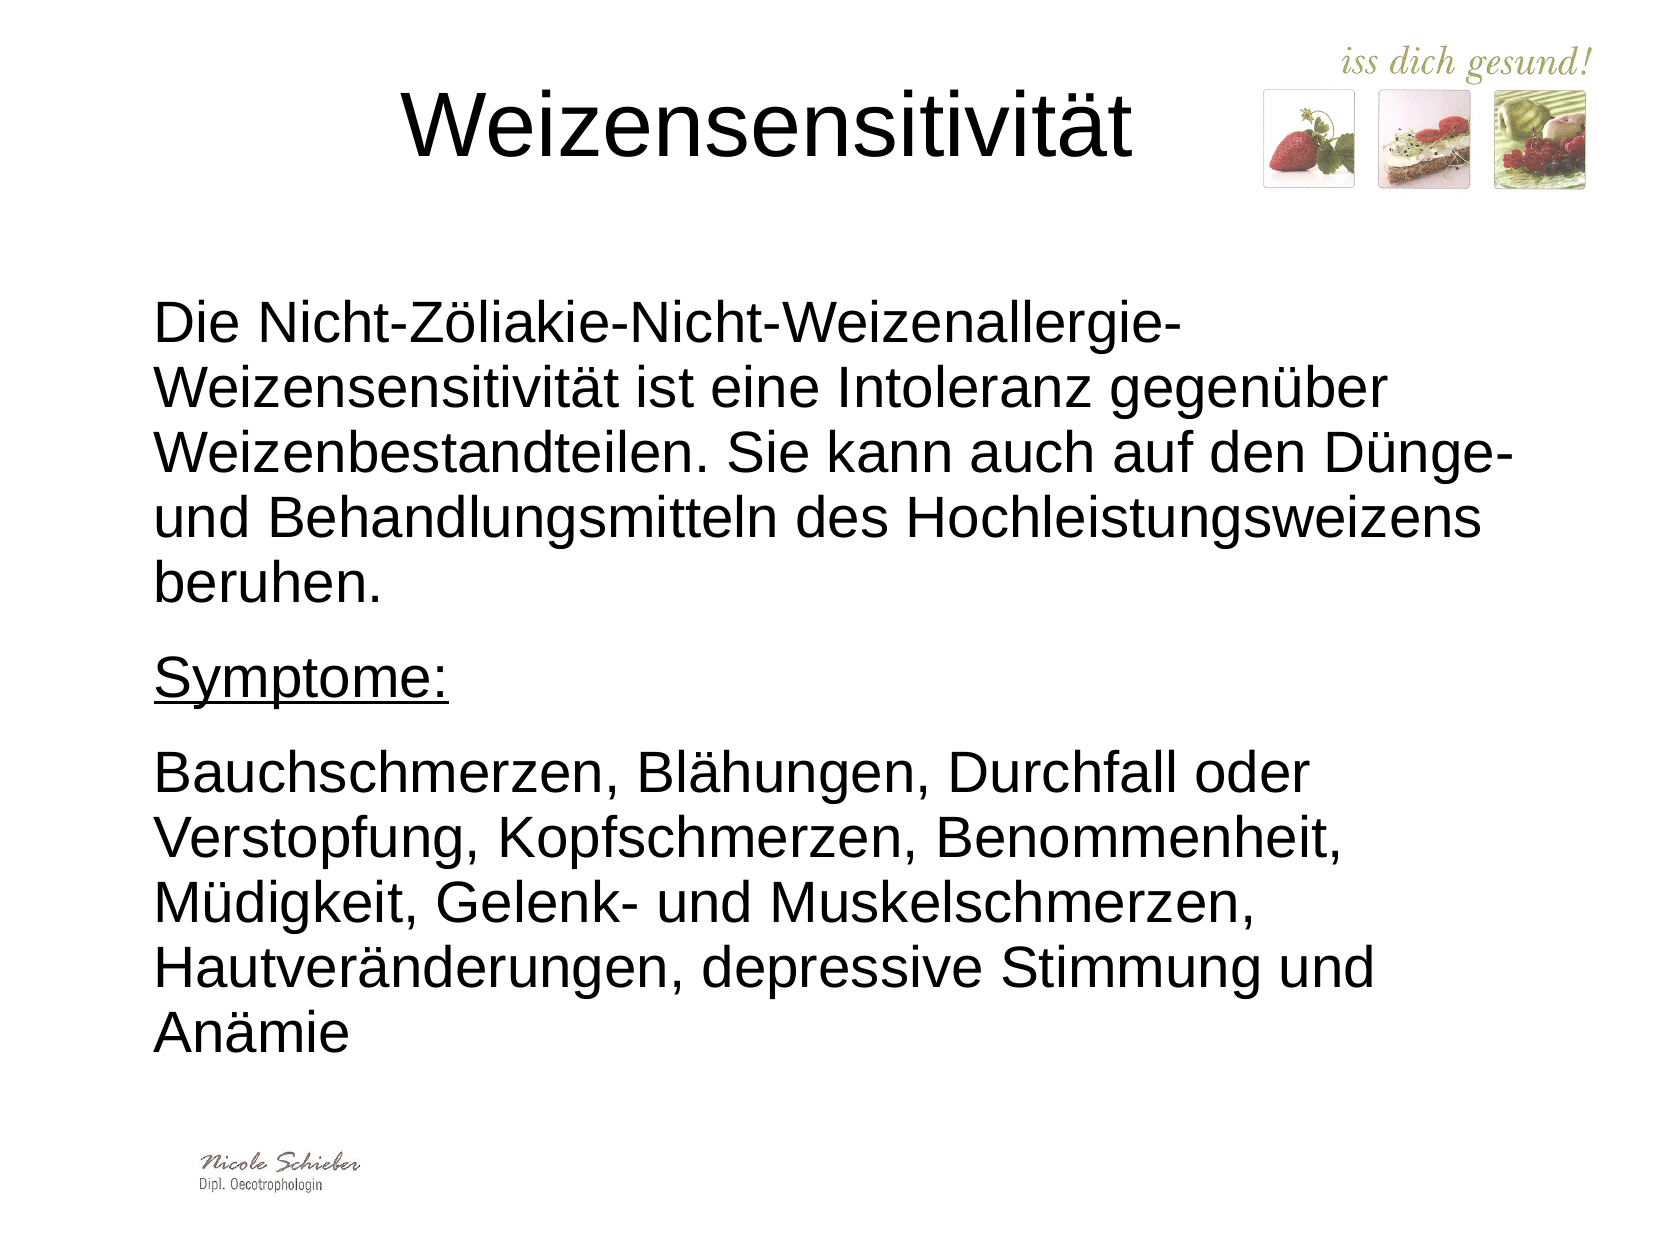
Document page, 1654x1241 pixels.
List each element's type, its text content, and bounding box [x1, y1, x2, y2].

title Weizensensitivität [0, 49, 1571, 201]
list Die Nicht-Zöliakie-Nicht-Weizenallergie-Weizensensitivität ist eine Intoleranz gegenüber Weizenbestandteilen. Sie kann auch auf den Dünge- und Behandlungsmitteln des Hochleistungsweizens beruhen. Symptome: Bauchschmerzen, Blähungen, Durchfall oder Verstopfung, Kopfschmerzen, Benommenheit, Müdigkeit, Gelenk- und Muskelschmerzen, Hautveränderungen, depressive Stimmung und Anämie [82, 290, 1571, 1109]
picture [1251, 29, 1607, 198]
picture [188, 1149, 367, 1205]
